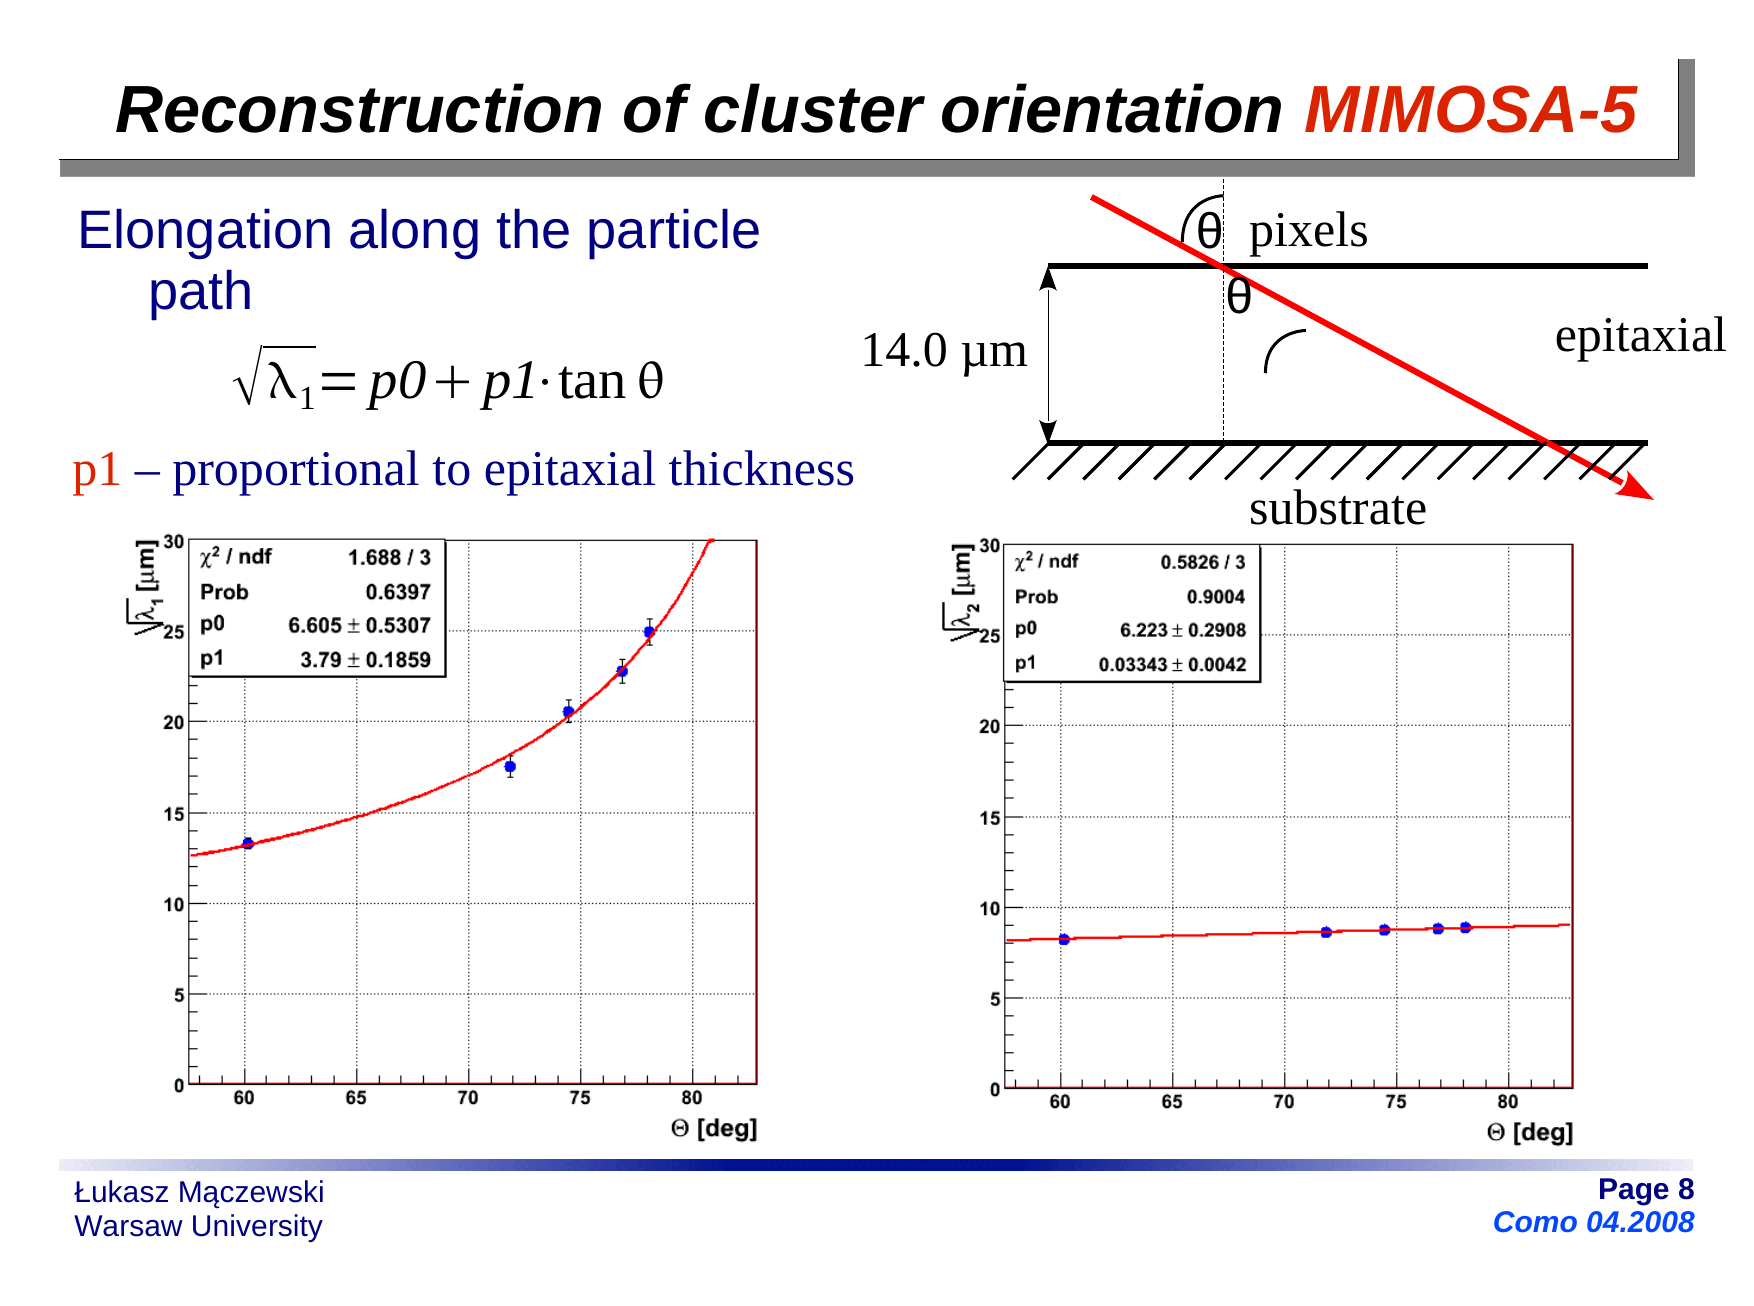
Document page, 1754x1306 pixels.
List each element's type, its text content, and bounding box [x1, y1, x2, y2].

text_box epitaxial [1554, 306, 1728, 362]
text_box θ [1195, 202, 1224, 259]
list Elongation along the particle path [65, 199, 858, 533]
text_box substrate [1249, 479, 1428, 536]
chart [217, 342, 679, 418]
picture [59, 1159, 1693, 1171]
picture [1634, 476, 1644, 487]
text_box 14.0 µm [860, 321, 1029, 378]
picture [934, 476, 1644, 1157]
title Reconstruction of cluster orientation MIMOSA-5 [59, 47, 1695, 173]
text_box pixels [1249, 202, 1370, 258]
text_box θ [1225, 267, 1254, 324]
picture [118, 533, 828, 1153]
text_box p1 – proportional to epitaxial thickness [72, 441, 870, 497]
